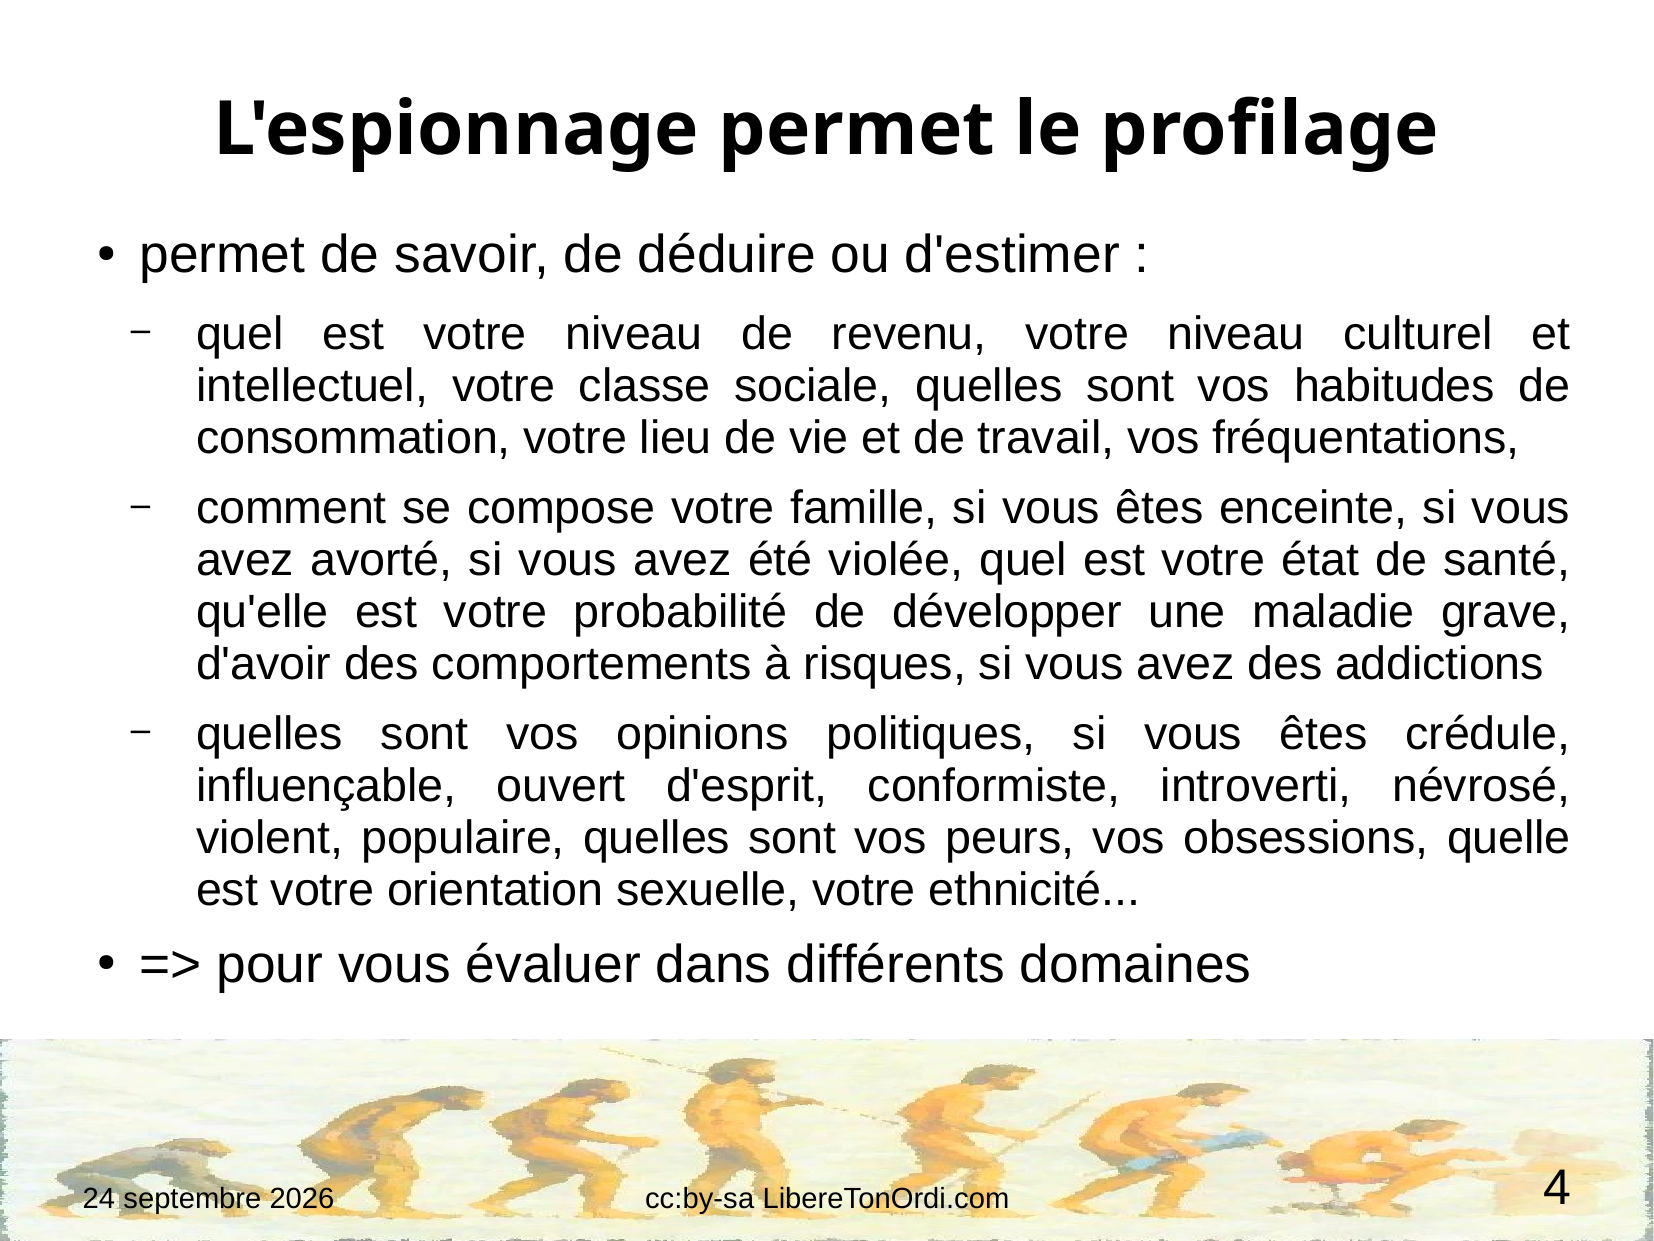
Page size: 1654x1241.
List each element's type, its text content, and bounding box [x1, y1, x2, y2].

picture [0, 1039, 1654, 1241]
list permet de savoir, de déduire ou d'estimer : quel est votre niveau de revenu, votre niveau culturel et intellectuel, votre classe sociale, quelles sont vos habitudes de consommation, votre lieu de vie et de travail, vos fréquentations, comment se compose votre famille, si vous êtes enceinte, si vous avez avorté, si vous avez été violée, quel est votre état de santé, qu'elle est votre probabilité de développer une maladie grave, d'avoir des comportements à risques, si vous avez des addictions quelles sont vos opinions politiques, si vous êtes crédule, influençable, ouvert d'esprit, conformiste, introverti, névrosé, violent, populaire, quelles sont vos peurs, vos obsessions, quelle est votre orientation sexuelle, votre ethnicité... => pour vous évaluer dans différents domaines [82, 224, 1571, 1010]
title L'espionnage permet le profilage [82, 49, 1571, 201]
